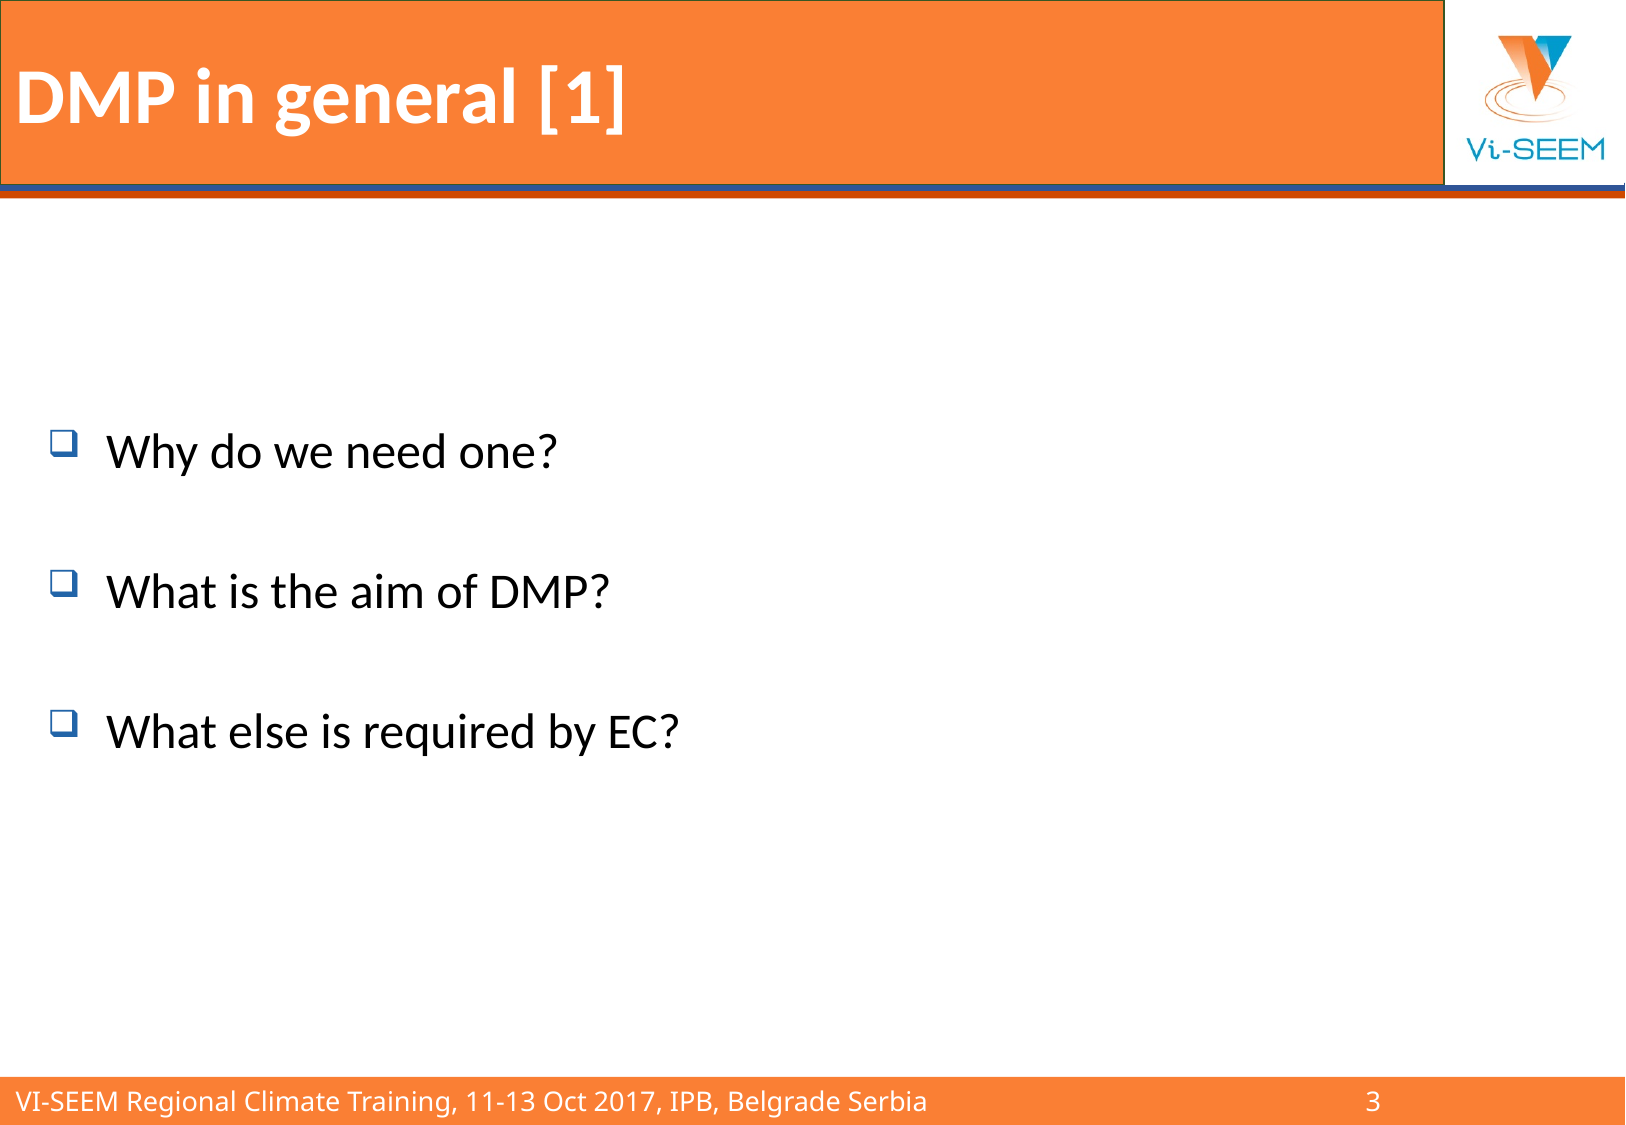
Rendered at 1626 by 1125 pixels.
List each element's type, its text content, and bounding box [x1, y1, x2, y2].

title DMP in general [1] [0, 0, 1445, 185]
list Why do we need one? What is the aim of DMP? What else is required by EC? [31, 271, 1593, 1076]
picture [1445, 0, 1624, 185]
footer VI-SEEM Regional Climate Training, 11-13 Oct 2017, IPB, Belgrade Serbia <number> [0, 1076, 1625, 1125]
